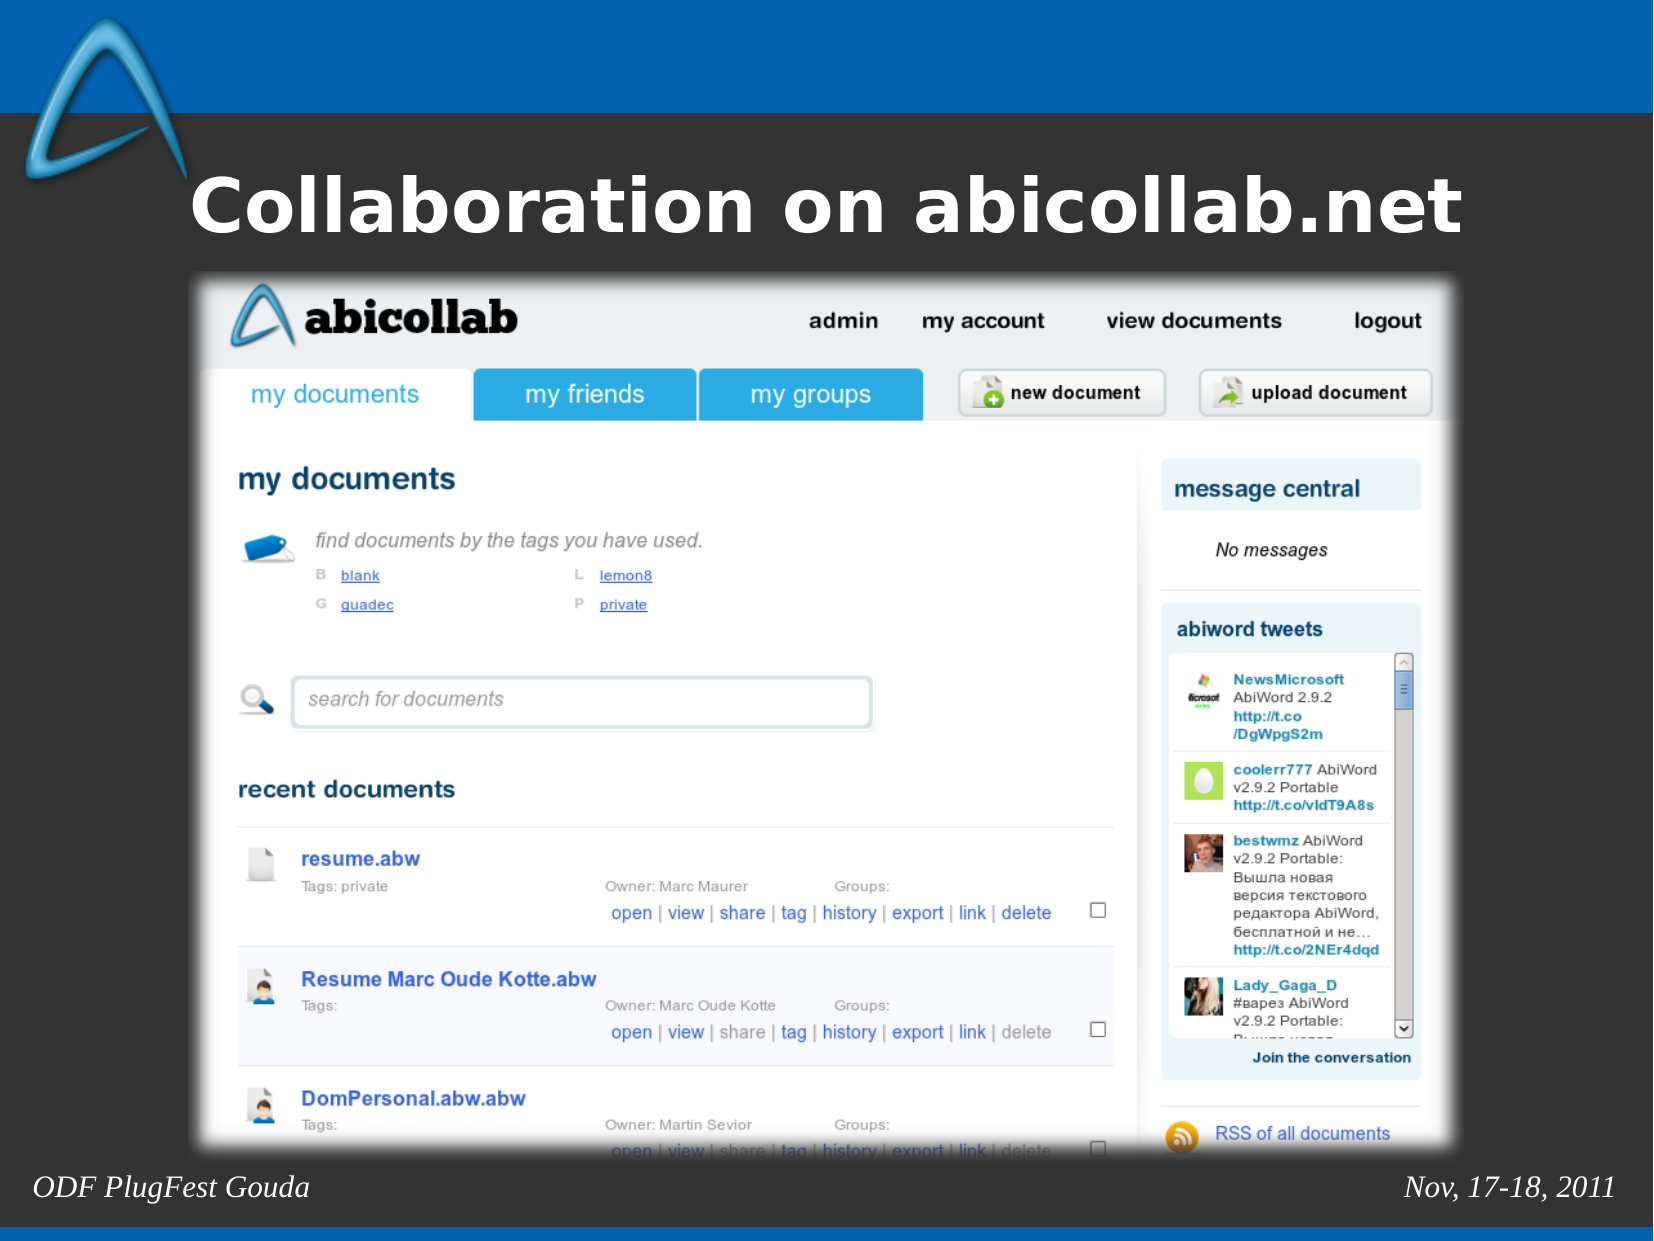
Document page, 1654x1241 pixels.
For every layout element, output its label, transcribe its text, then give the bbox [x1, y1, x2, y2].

picture [5, 5, 204, 194]
title Collaboration on abicollab.net [121, 102, 1533, 310]
picture [188, 271, 1464, 1174]
